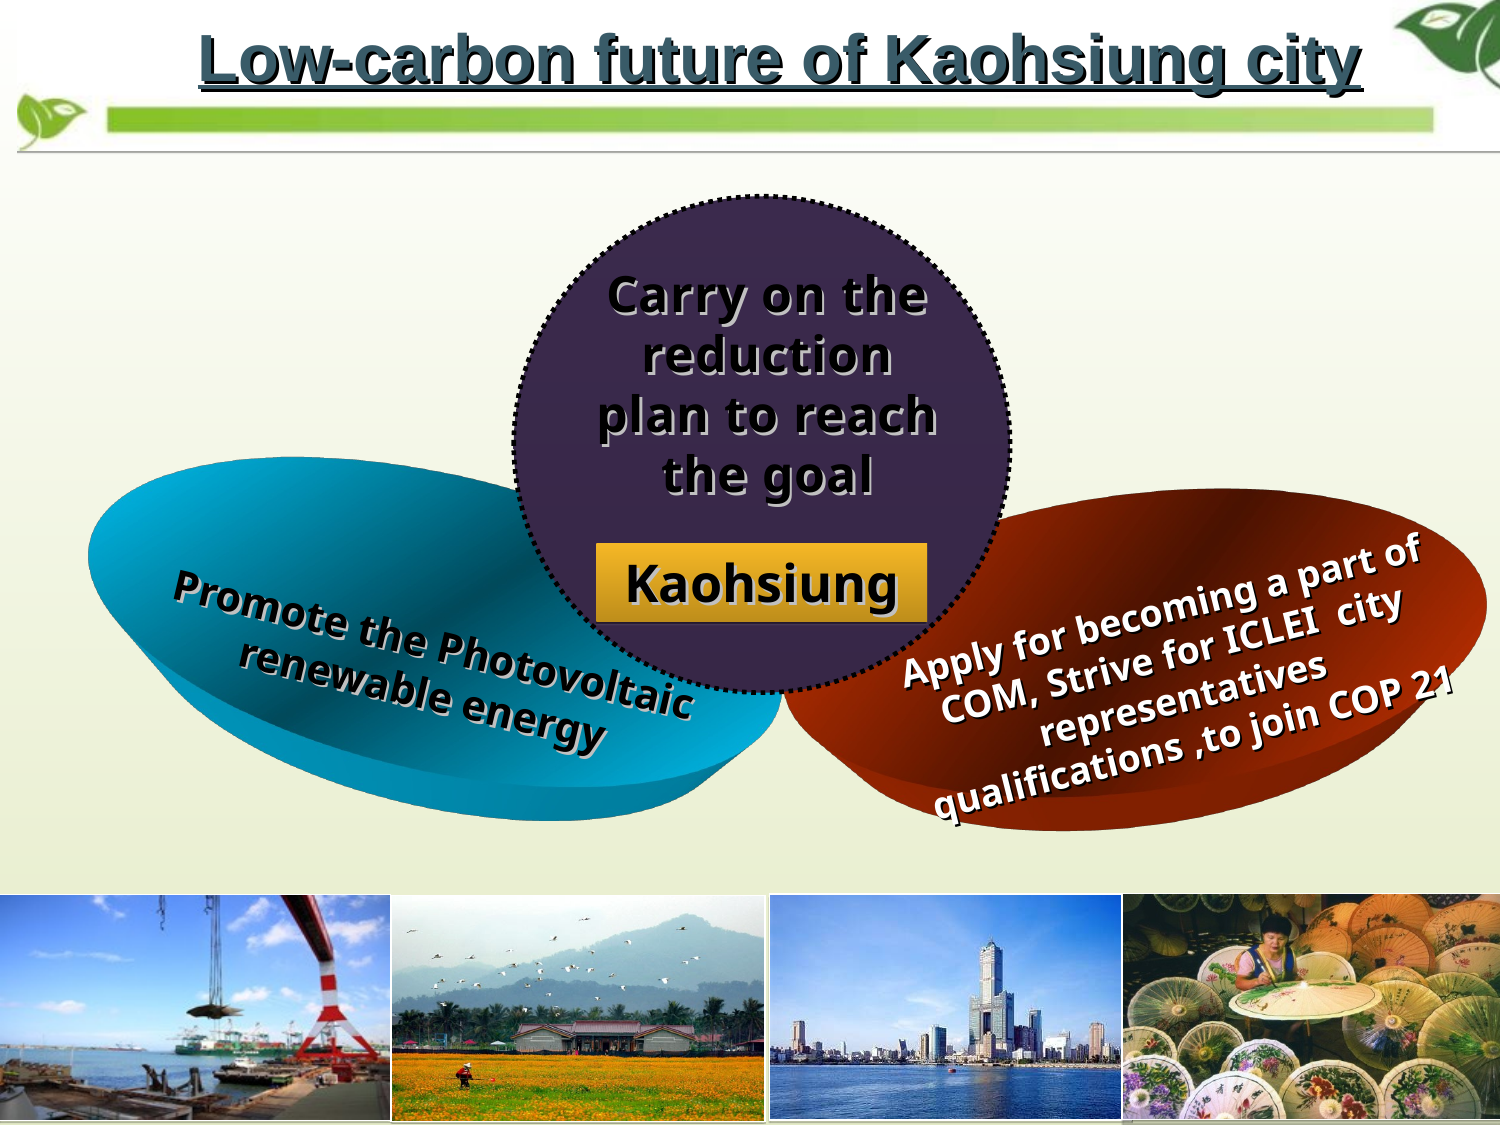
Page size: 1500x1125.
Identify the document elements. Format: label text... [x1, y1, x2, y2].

text_box [169, 667, 654, 787]
text_box Promote the Photovoltaic renewable energy [119, 542, 739, 794]
picture [391, 896, 765, 1121]
text_box Low-carbon future of Kaohsiung city [41, 7, 1500, 147]
text_box [601, 196, 923, 255]
text_box Apply for becoming a part of COM, Strive for ICLEI city representatives qualifications ,to join COP 21 [844, 503, 1500, 847]
text_box Kaohsiung [596, 543, 928, 622]
picture [0, 895, 390, 1120]
text_box [89, 283, 1402, 769]
picture [1122, 894, 1500, 1119]
picture [17, 0, 1500, 151]
text_box [1108, 730, 1363, 794]
text_box Carry on the reduction plan to reach the goal [573, 255, 962, 510]
picture [770, 894, 1121, 1120]
